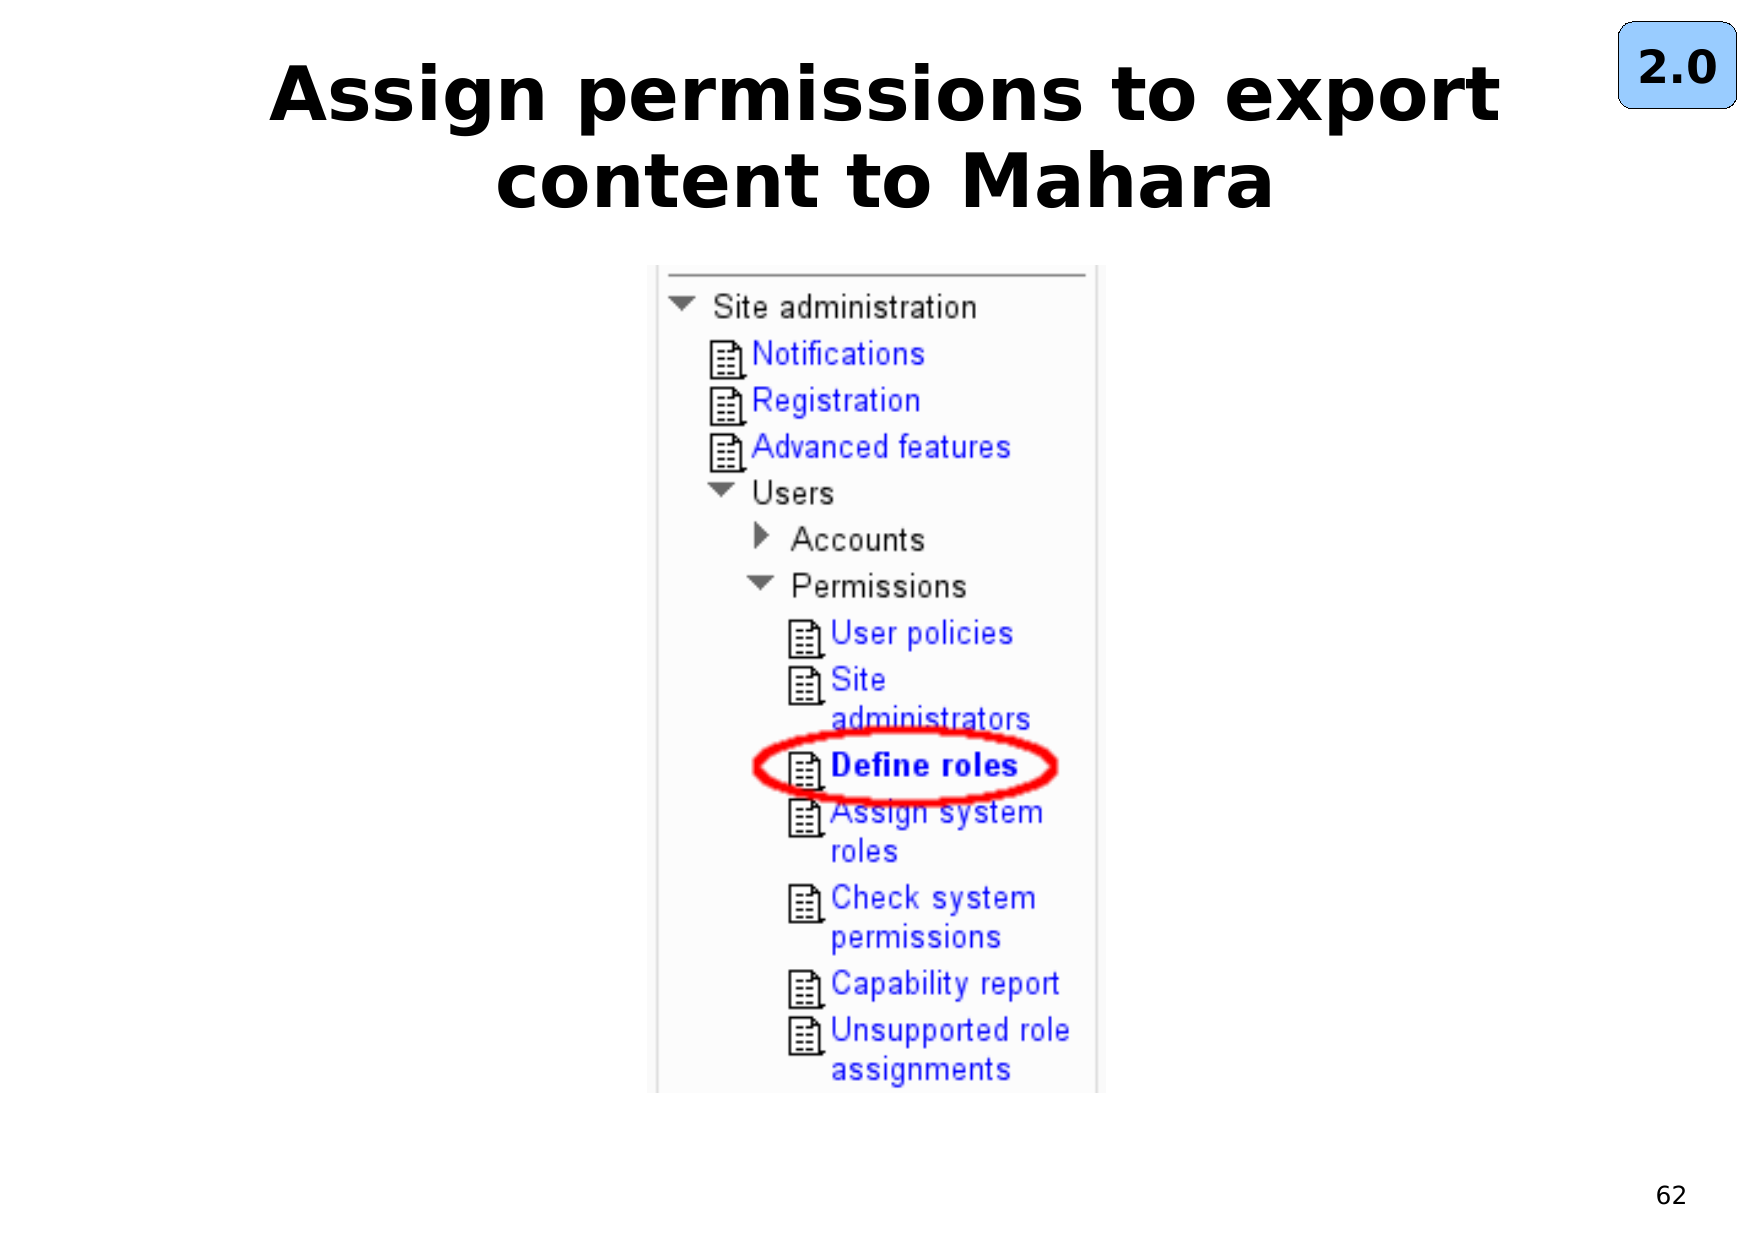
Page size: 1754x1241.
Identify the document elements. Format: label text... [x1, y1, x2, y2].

title Assign permissions to export content to Mahara [59, 50, 1713, 227]
picture [647, 265, 1106, 1093]
text_box 2.0 [1618, 21, 1737, 109]
